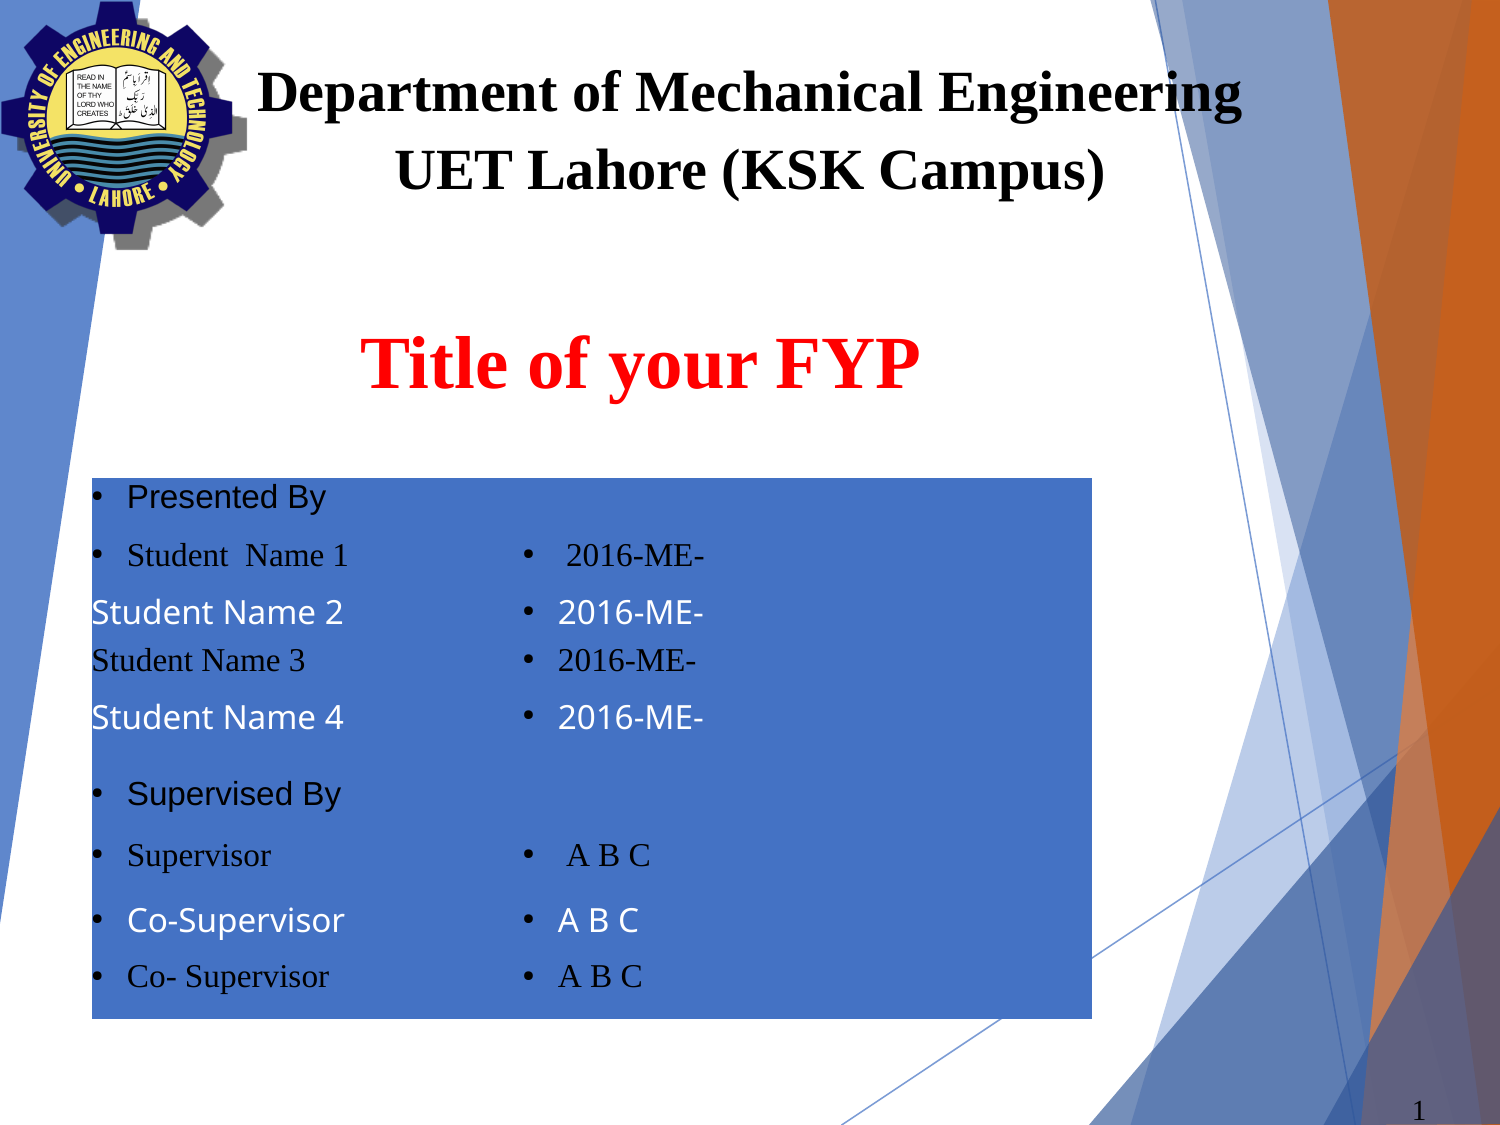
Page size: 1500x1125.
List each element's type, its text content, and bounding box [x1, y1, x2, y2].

table_cell Co- Supervisor [92, 958, 522, 1019]
table_cell 2016-ME- [522, 537, 1092, 589]
table_cell Student Name 2 [92, 589, 522, 641]
table_header [522, 776, 1092, 836]
text_box [1396, 1083, 1500, 1125]
table_cell 2016-ME- [522, 694, 1092, 776]
table_cell 2016-ME- [522, 589, 1092, 641]
table_cell A B C [522, 958, 1092, 1019]
table_header [522, 478, 1092, 537]
table_cell Student Name 4 [92, 694, 522, 776]
table_cell Student Name 1 [92, 537, 522, 589]
table_header Supervised By [92, 776, 522, 836]
table_cell Supervisor [92, 836, 522, 897]
subtitle Title of your FYP [0, 306, 1471, 396]
table_cell Student Name 3 [92, 641, 522, 694]
text_box Department of Mechanical Engineering UET Lahore (KSK Campus) [91, 53, 1409, 142]
table_header Presented By [92, 478, 522, 537]
table_cell Co-Supervisor [92, 897, 522, 958]
table_cell A B C [522, 897, 1092, 958]
picture [0, 0, 233, 235]
table_cell A B C [522, 836, 1092, 897]
table_cell 2016-ME- [522, 641, 1092, 694]
